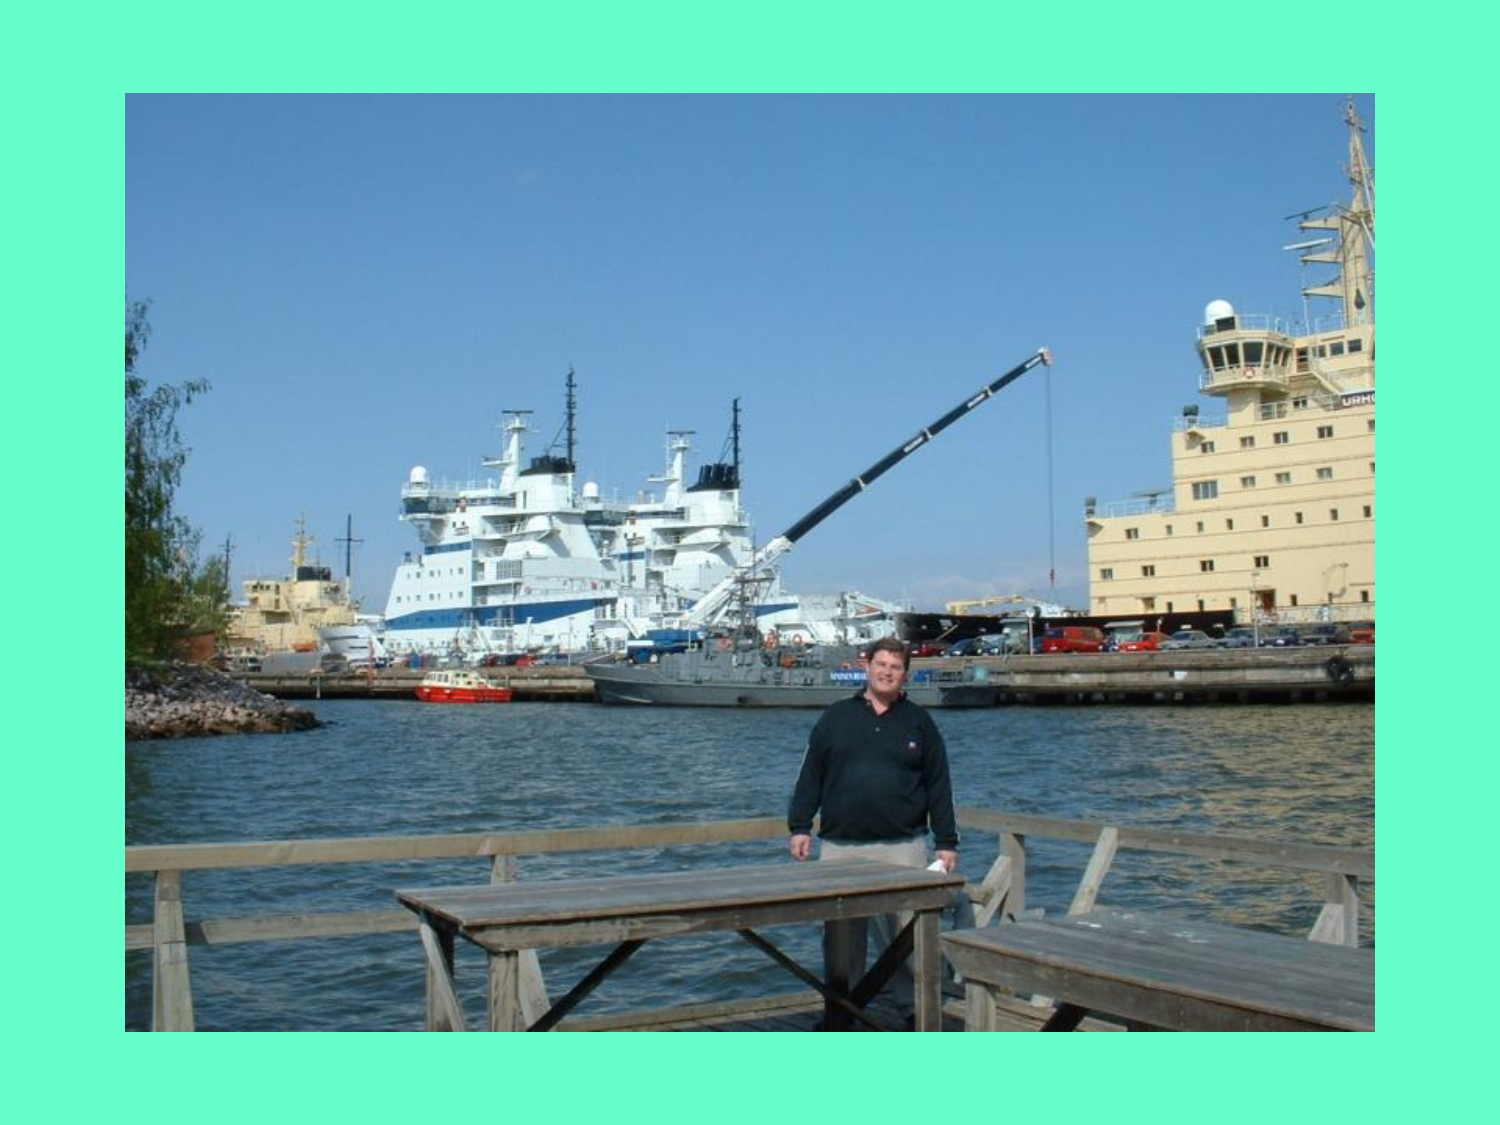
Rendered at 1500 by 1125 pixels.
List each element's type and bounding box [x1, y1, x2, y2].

picture [125, 93, 1375, 1032]
